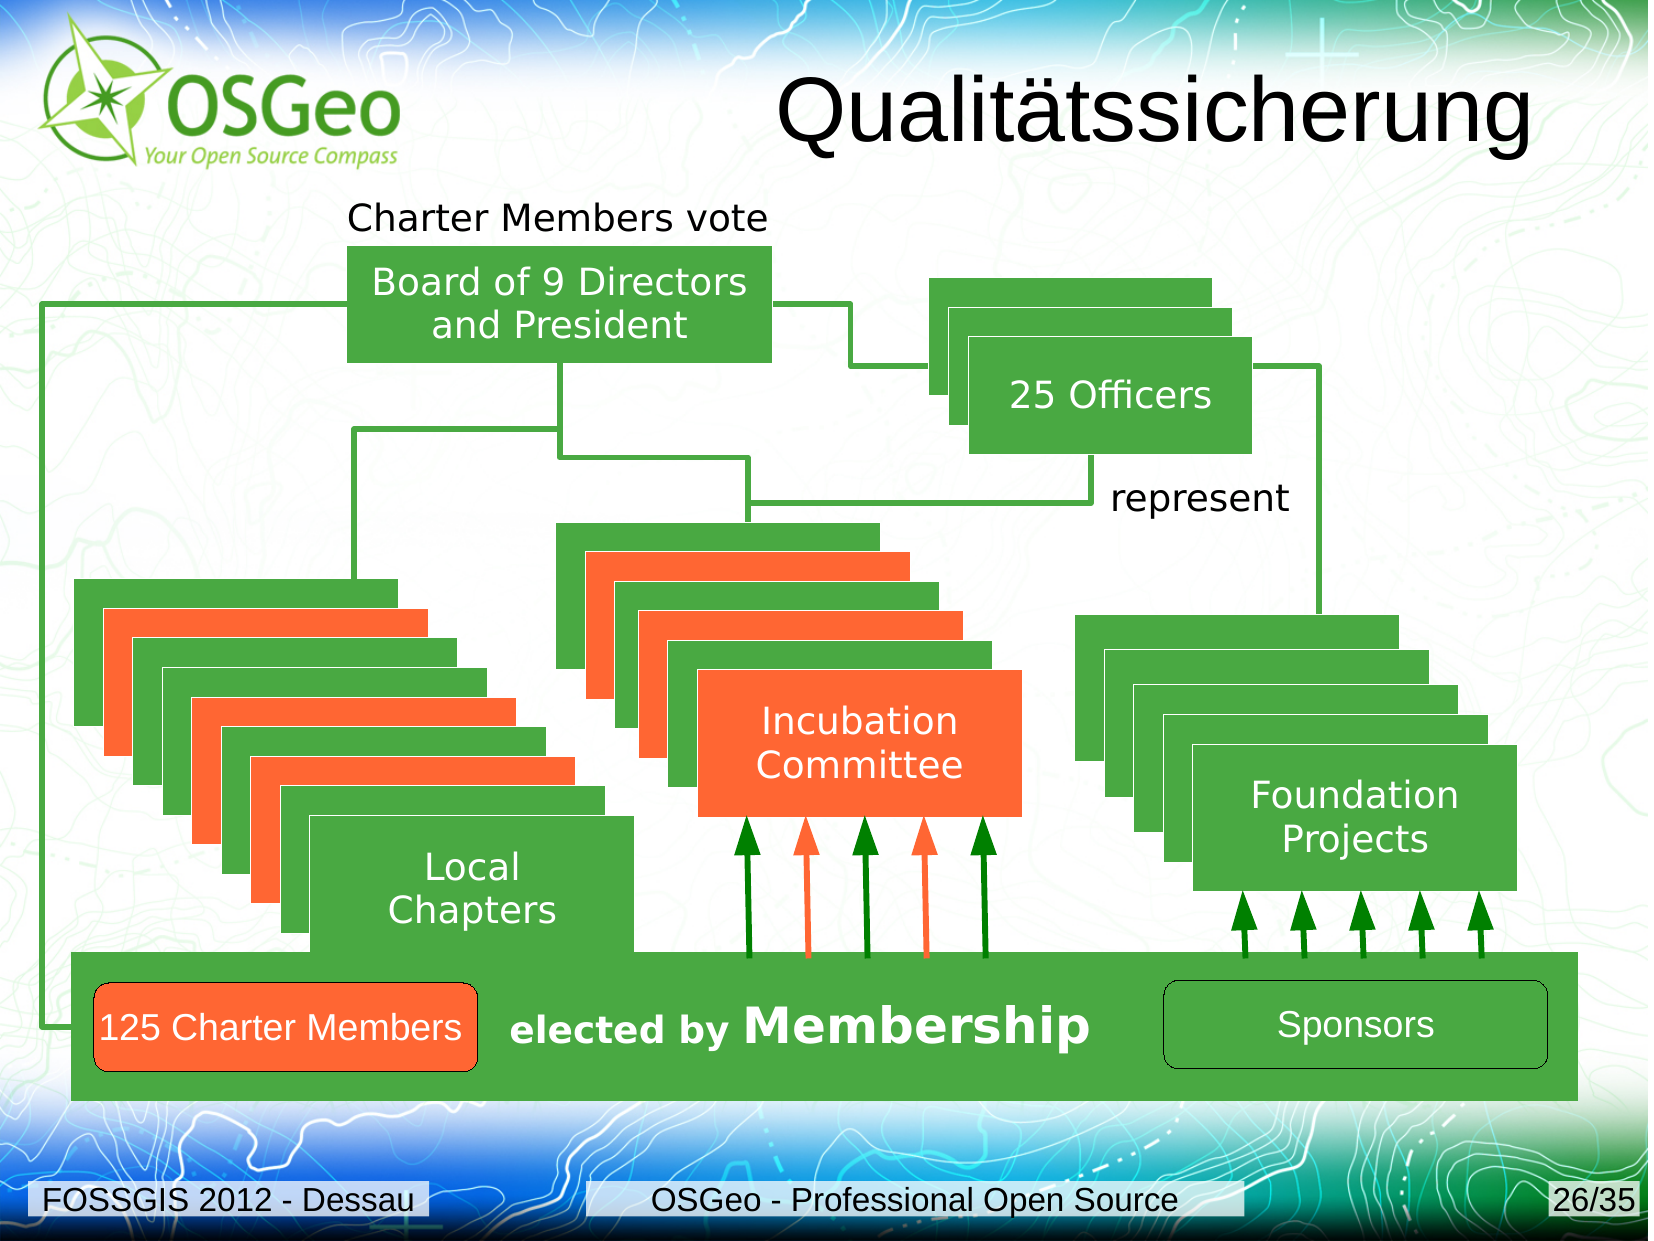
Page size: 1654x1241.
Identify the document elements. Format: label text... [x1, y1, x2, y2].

text_box elected by Membership [71, 952, 1578, 1101]
text_box [1074, 614, 1430, 798]
text_box Foundation Projects [1192, 744, 1518, 892]
text_box Board of 9 Directors and President [346, 248, 773, 364]
title Qualitätssicherung [58, 35, 1536, 184]
text_box 125 Charter Members [93, 982, 478, 1072]
text_box Committees [555, 522, 881, 670]
text_box Officers [948, 307, 1233, 426]
text_box 25 Officers [968, 336, 1253, 455]
text_box Local Chapters [309, 815, 635, 952]
picture [0, 0, 1648, 1241]
text_box Incubation Committee [697, 669, 1023, 818]
text_box Local Chapters [1133, 684, 1459, 833]
text_box Sponsors [1163, 980, 1548, 1069]
text_box Officers [928, 277, 1213, 396]
text_box Local Chapters [1163, 714, 1489, 863]
text_box Committees [667, 640, 993, 788]
text_box [73, 578, 547, 875]
text_box Committees [614, 581, 940, 729]
text_box represent [1066, 469, 1334, 528]
text_box Committees [585, 551, 911, 700]
text_box Local Chapters [250, 756, 576, 904]
text_box Committees [638, 610, 964, 759]
text_box Local Chapters [280, 785, 606, 934]
text_box Charter Members vote [322, 189, 794, 248]
